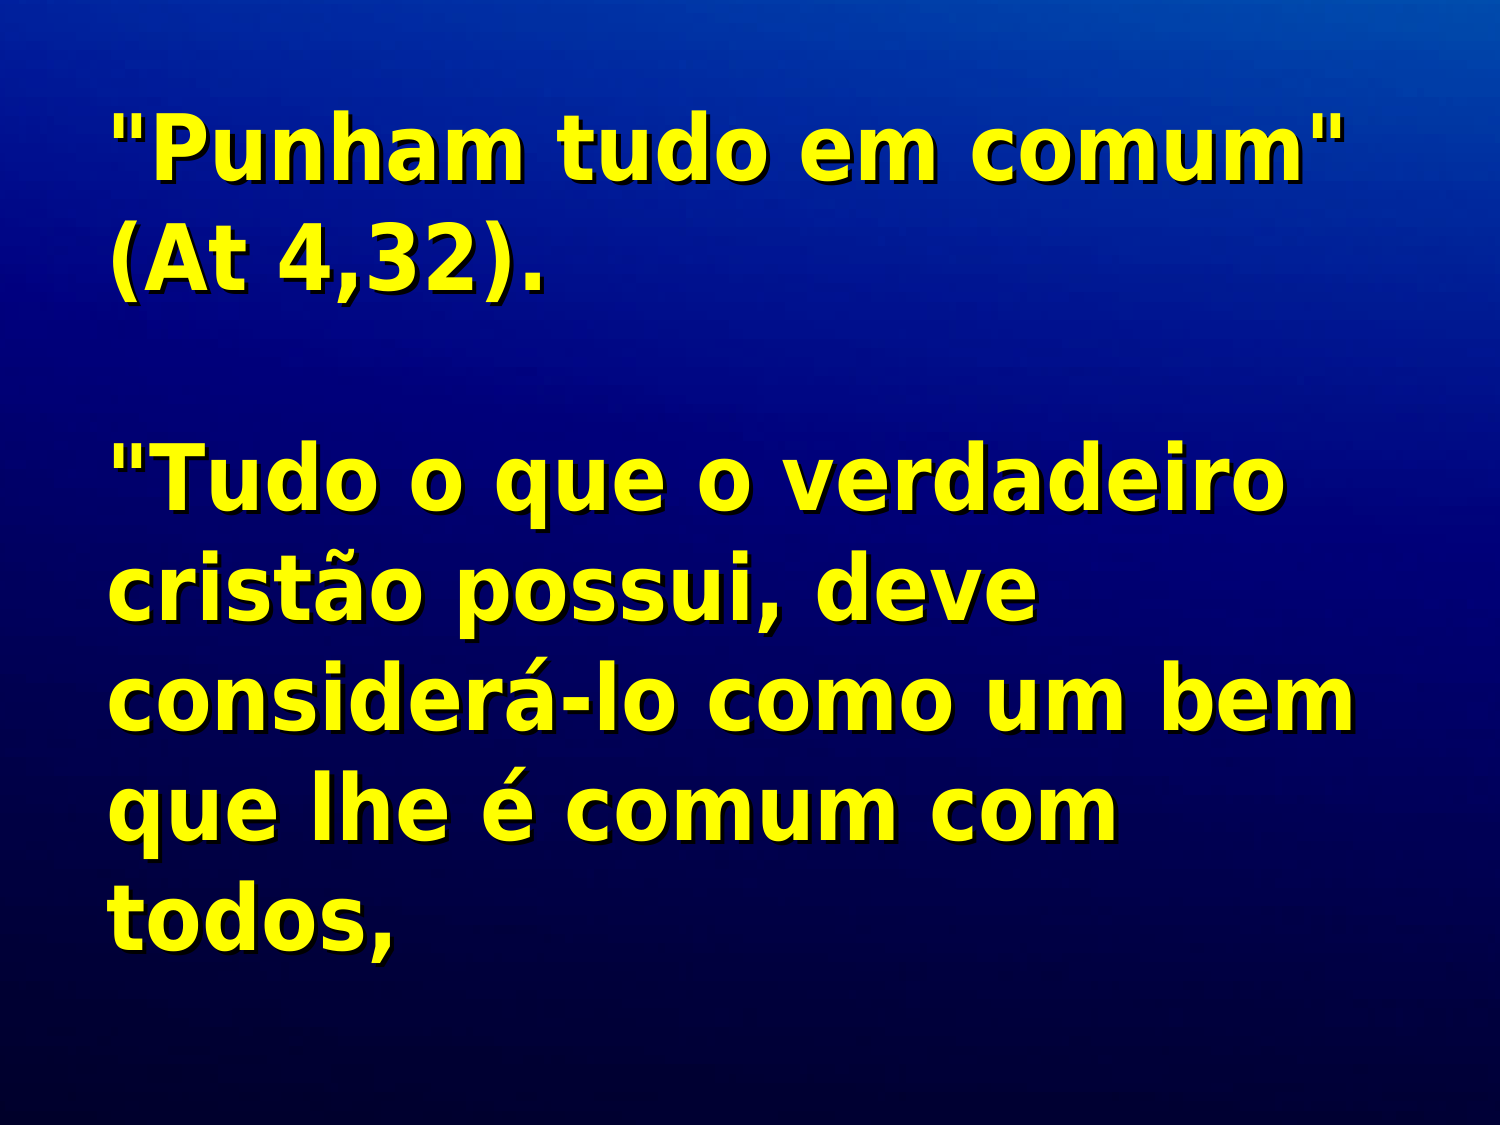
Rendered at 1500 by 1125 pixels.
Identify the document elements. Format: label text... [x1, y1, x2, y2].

text_box "Punham tudo em comum" (At 4,32). "Tudo o que o verdadeiro cristão possui, deve considerá-lo como um bem que lhe é comum com todos, [92, 82, 1418, 1040]
picture [0, 0, 1500, 1125]
